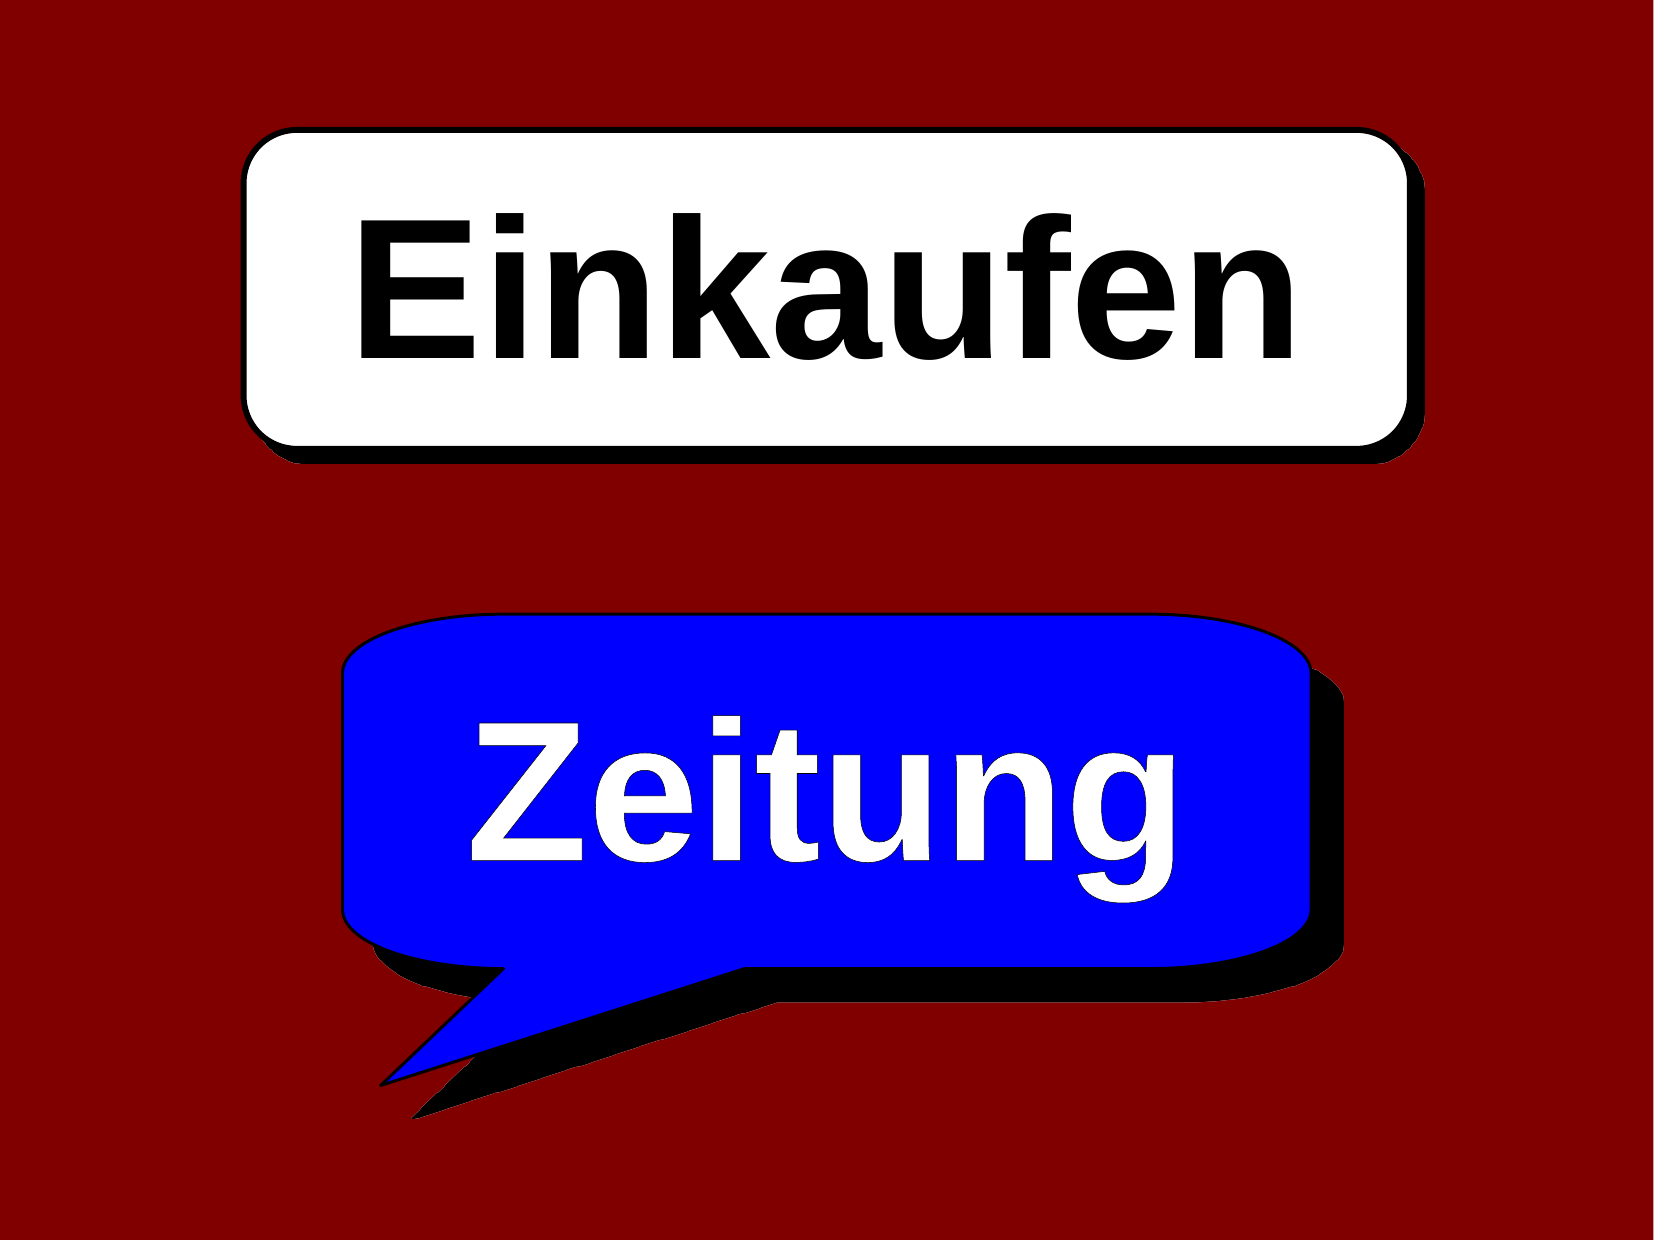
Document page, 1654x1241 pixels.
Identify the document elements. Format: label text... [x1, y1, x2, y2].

text_box Einkaufen [243, 129, 1410, 449]
text_box Zeitung [342, 614, 1312, 1086]
